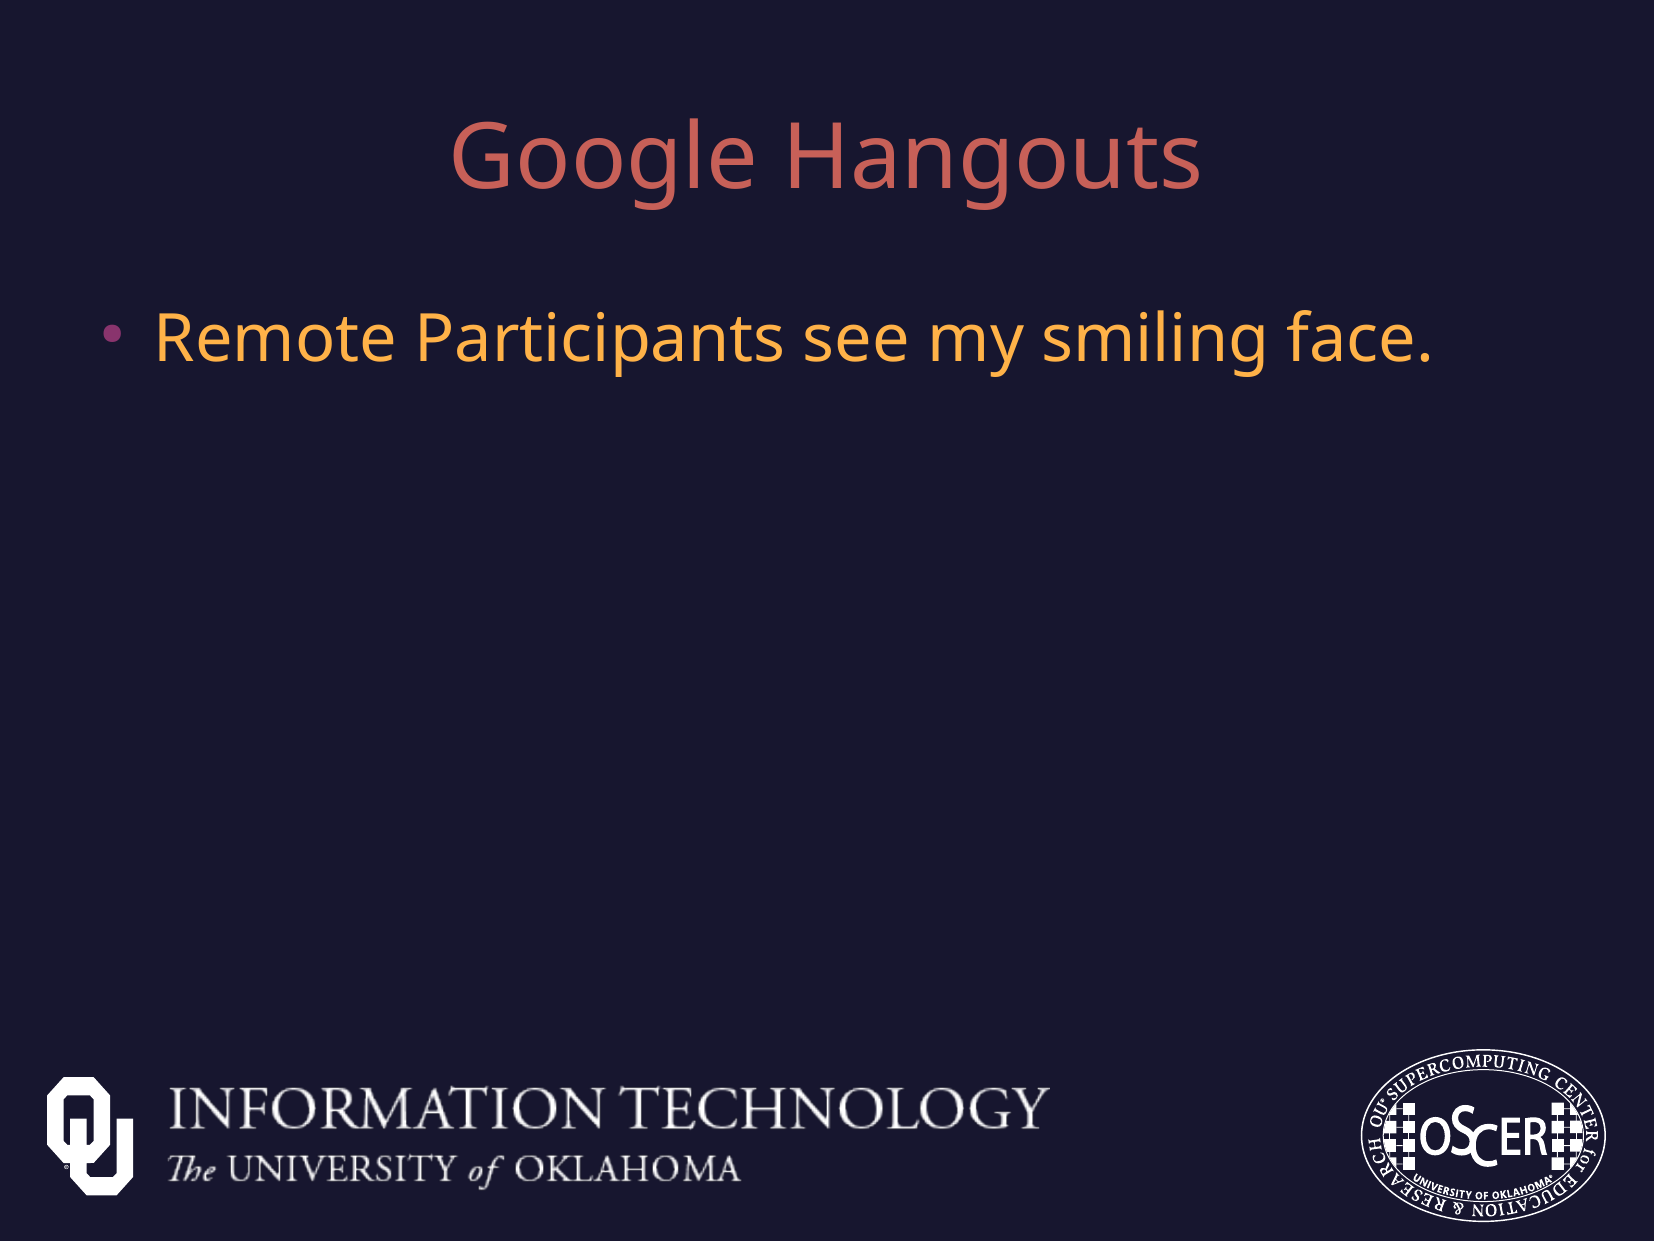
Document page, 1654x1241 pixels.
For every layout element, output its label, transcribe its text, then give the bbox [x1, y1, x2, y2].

list Remote Participants see my smiling face. [82, 290, 1571, 1010]
picture [159, 1075, 1050, 1195]
title Google Hangouts [82, 49, 1571, 257]
